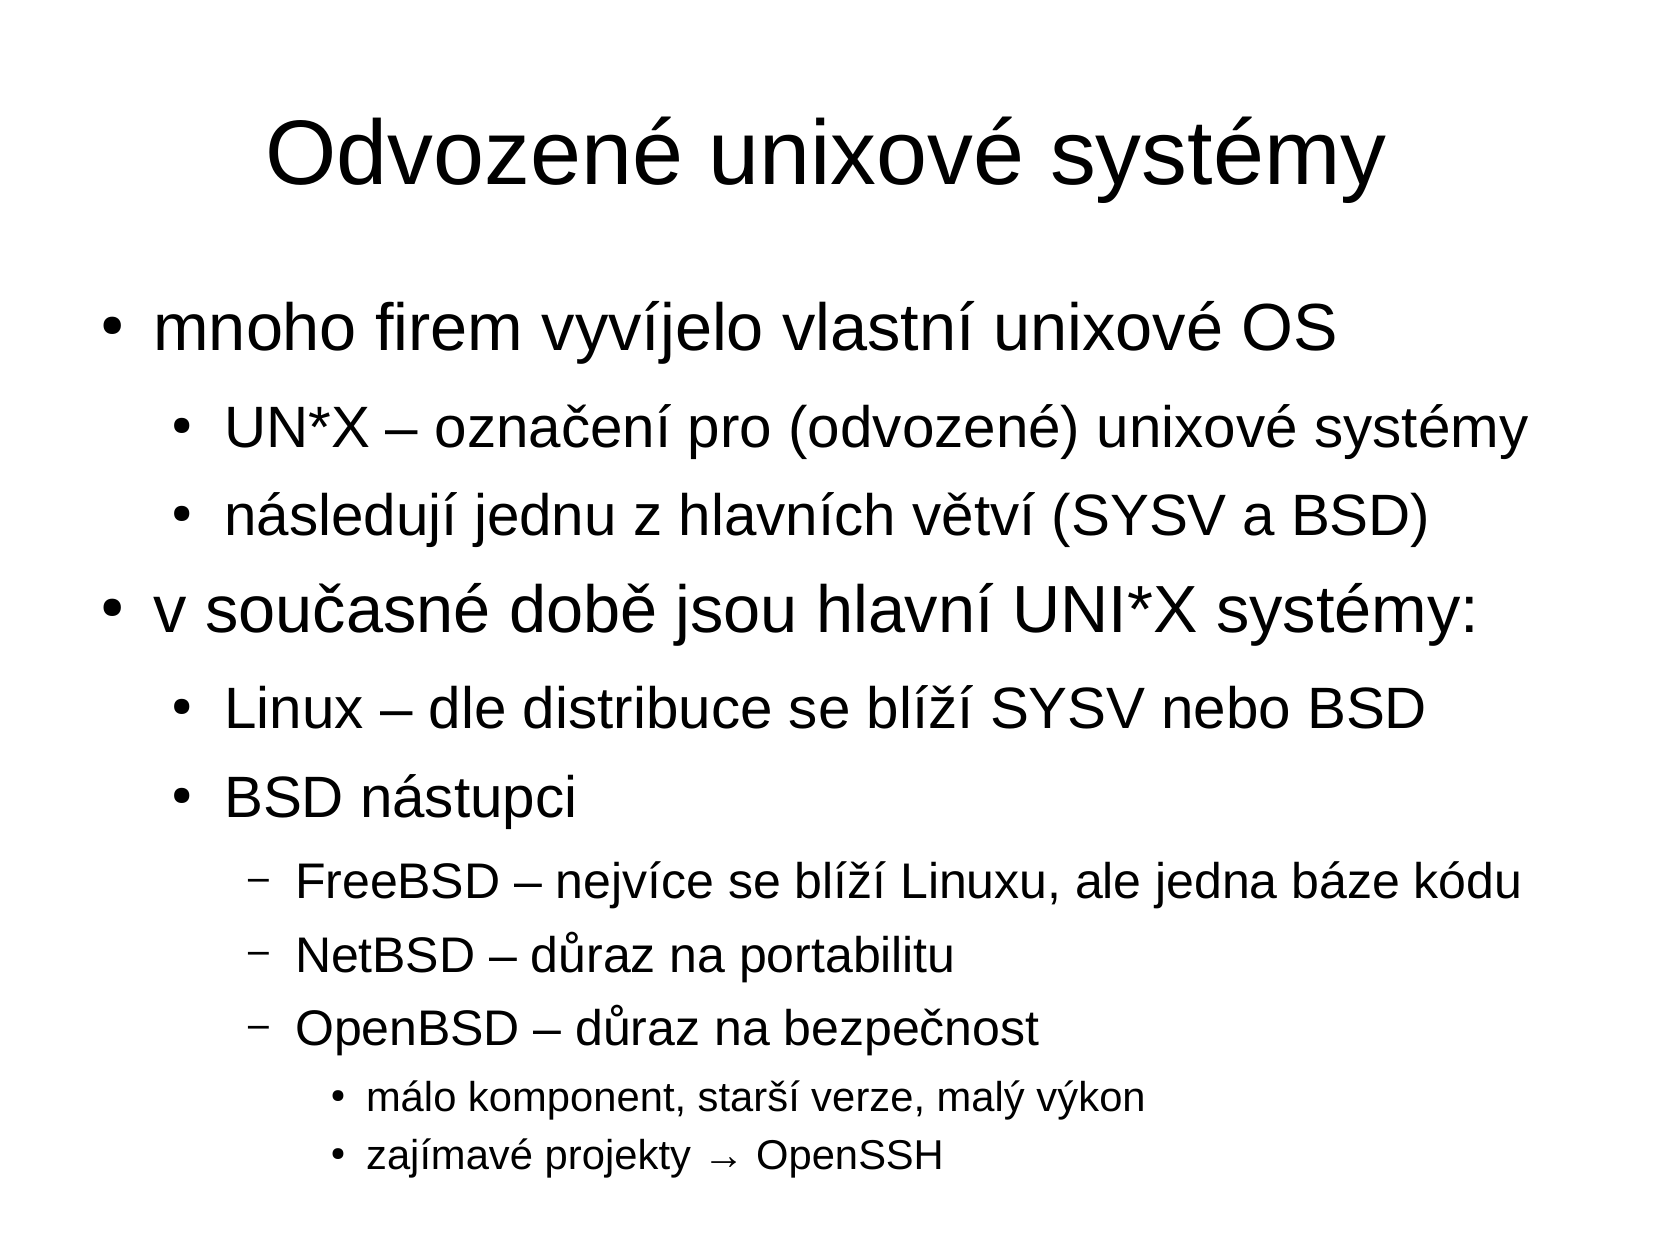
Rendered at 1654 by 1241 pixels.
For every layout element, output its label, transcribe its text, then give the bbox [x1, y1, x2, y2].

list mnoho firem vyvíjelo vlastní unixové OS UN*X – označení pro (odvozené) unixové systémy následují jednu z hlavních větví (SYSV a BSD) v současné době jsou hlavní UNI*X systémy: Linux – dle distribuce se blíží SYSV nebo BSD BSD nástupci FreeBSD – nejvíce se blíží Linuxu, ale jedna báze kódu NetBSD – důraz na portabilitu OpenBSD – důraz na bezpečnost málo komponent, starší verze, malý výkon zajímavé projekty → OpenSSH [82, 290, 1571, 1179]
title Odvozené unixové systémy [82, 56, 1571, 250]
